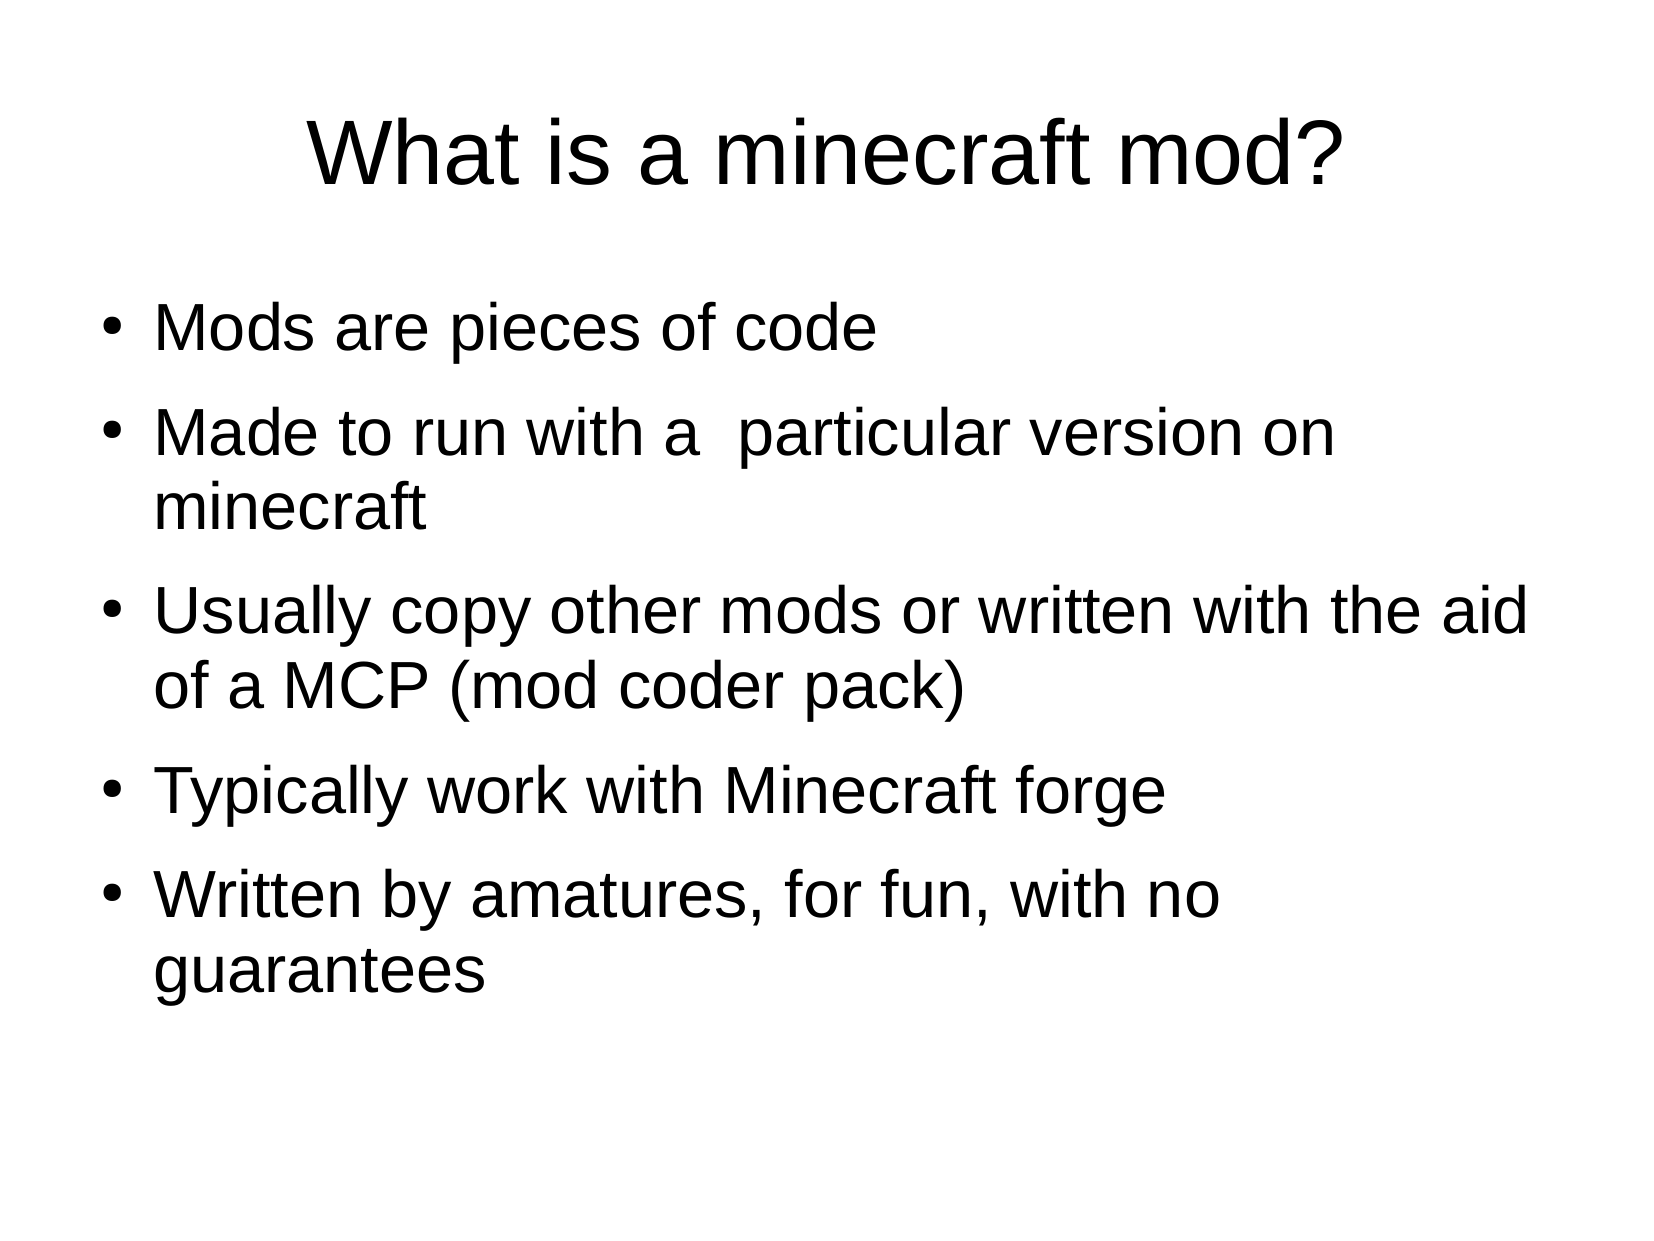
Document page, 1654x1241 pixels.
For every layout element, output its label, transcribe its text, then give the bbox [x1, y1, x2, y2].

list Mods are pieces of code Made to run with a particular version on minecraft Usually copy other mods or written with the aid of a MCP (mod coder pack) Typically work with Minecraft forge Written by amatures, for fun, with no guarantees [82, 290, 1571, 1010]
title What is a minecraft mod? [82, 49, 1571, 257]
